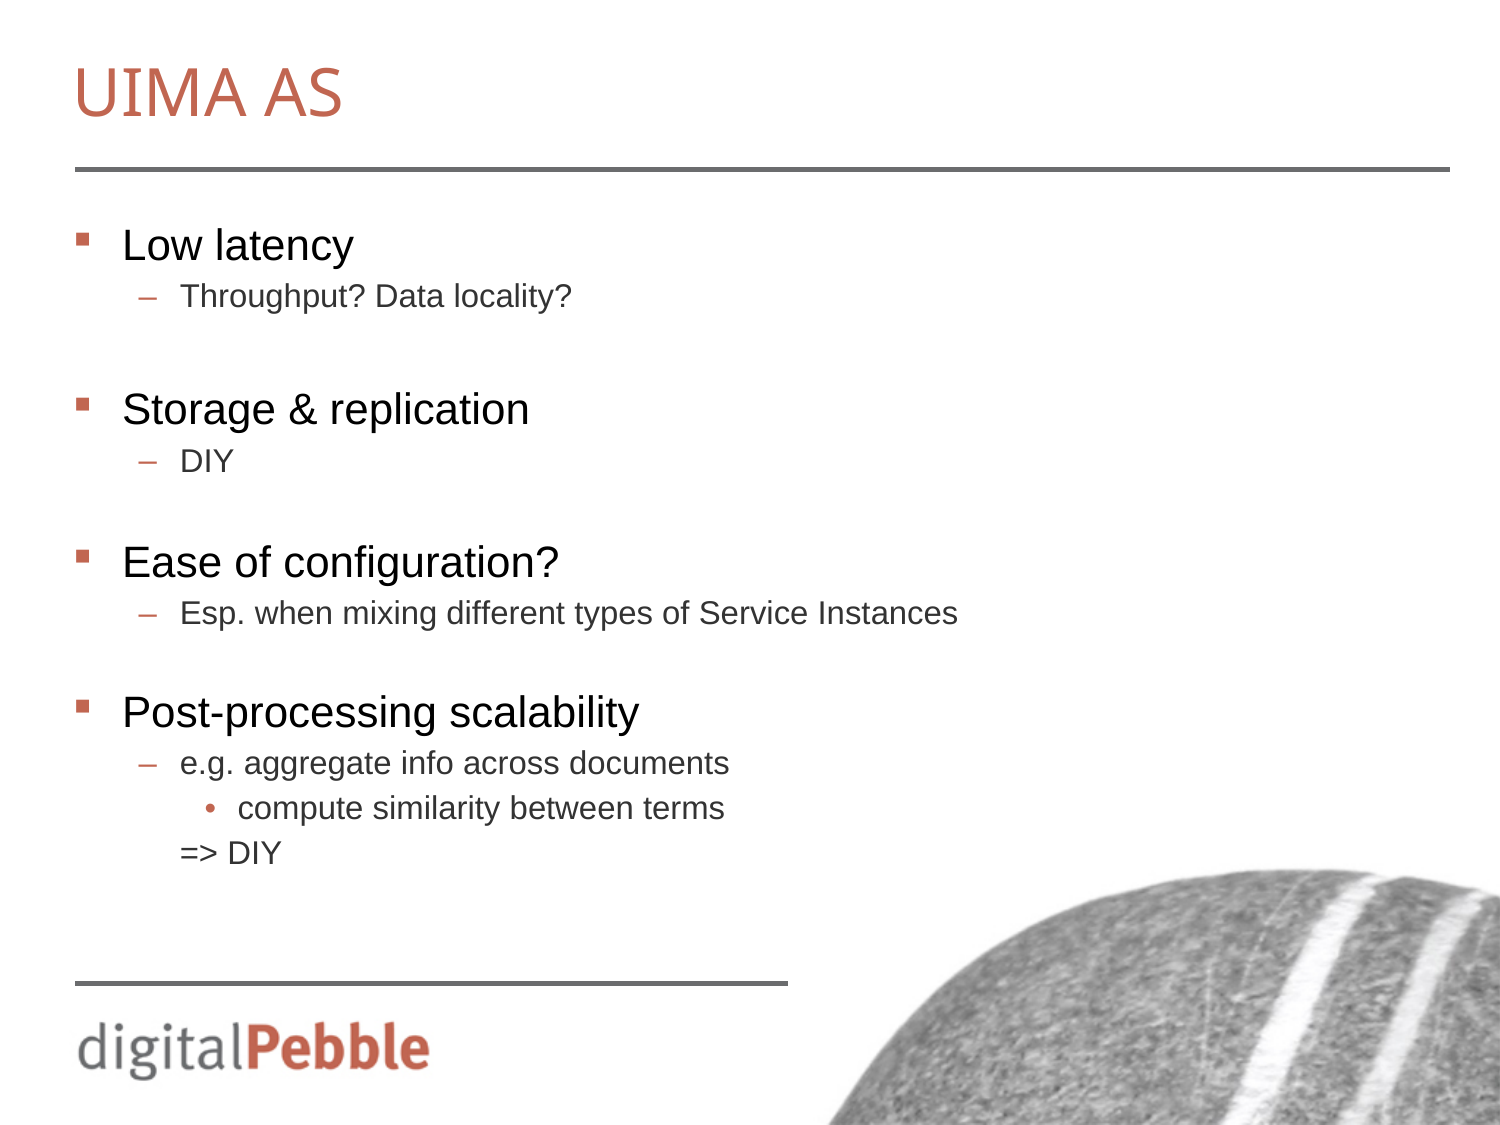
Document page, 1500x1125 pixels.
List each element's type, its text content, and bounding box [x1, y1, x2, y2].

picture [0, 0, 1500, 1125]
title UIMA AS [57, 37, 1438, 174]
list Low latency Throughput? Data locality? Storage & replication DIY Ease of configuration? Esp. when mixing different types of Service Instances Post-processing scalability e.g. aggregate info across documents compute similarity between terms => DIY [57, 212, 1438, 886]
